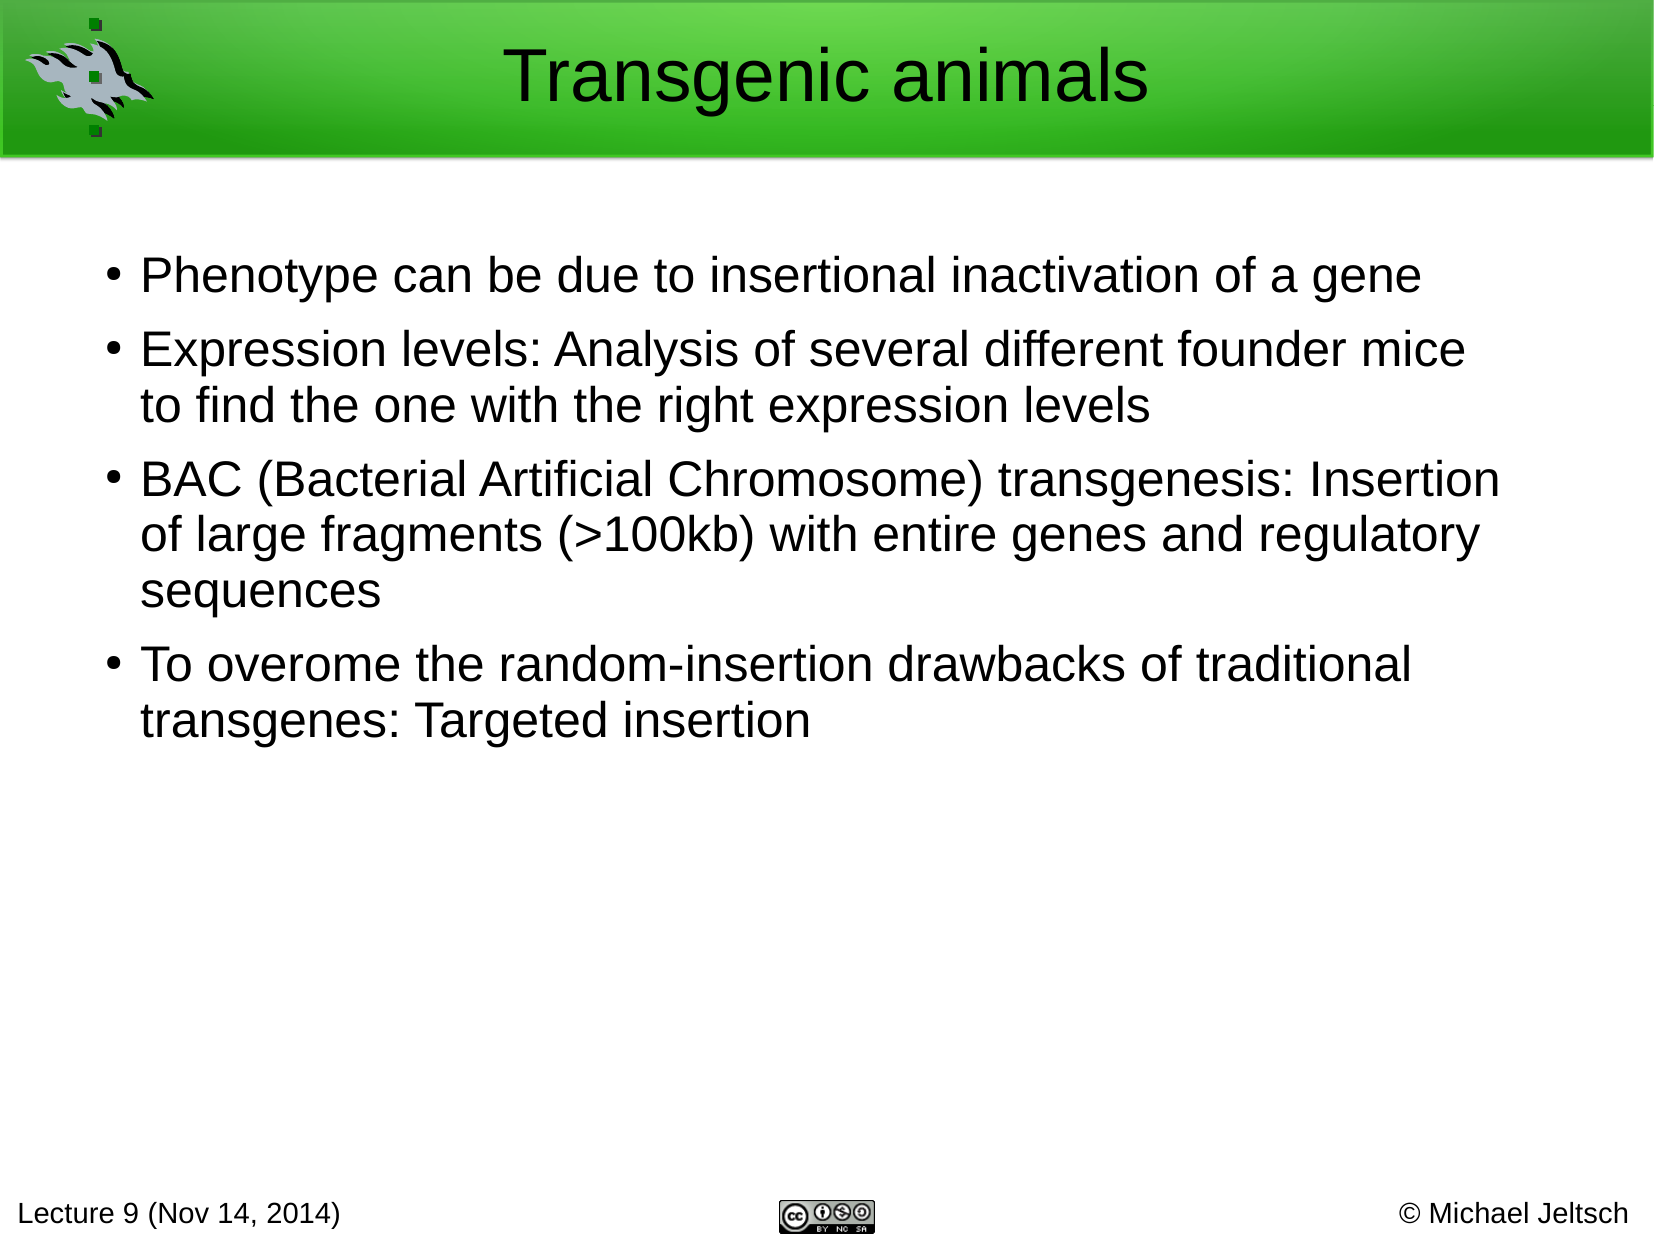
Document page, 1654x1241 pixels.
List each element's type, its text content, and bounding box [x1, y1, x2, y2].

text_box Phenotype can be due to insertional inactivation of a gene Expression levels: Analysis of several different founder mice to find the one with the right expression levels BAC (Bacterial Artificial Chromosome) transgenesis: Insertion of large fragments (>100kb) with entire genes and regulatory sequences To overome the random-insertion drawbacks of traditional transgenes: Targeted insertion [90, 240, 1531, 756]
title Transgenic animals [206, 30, 1448, 121]
picture [779, 1200, 875, 1234]
